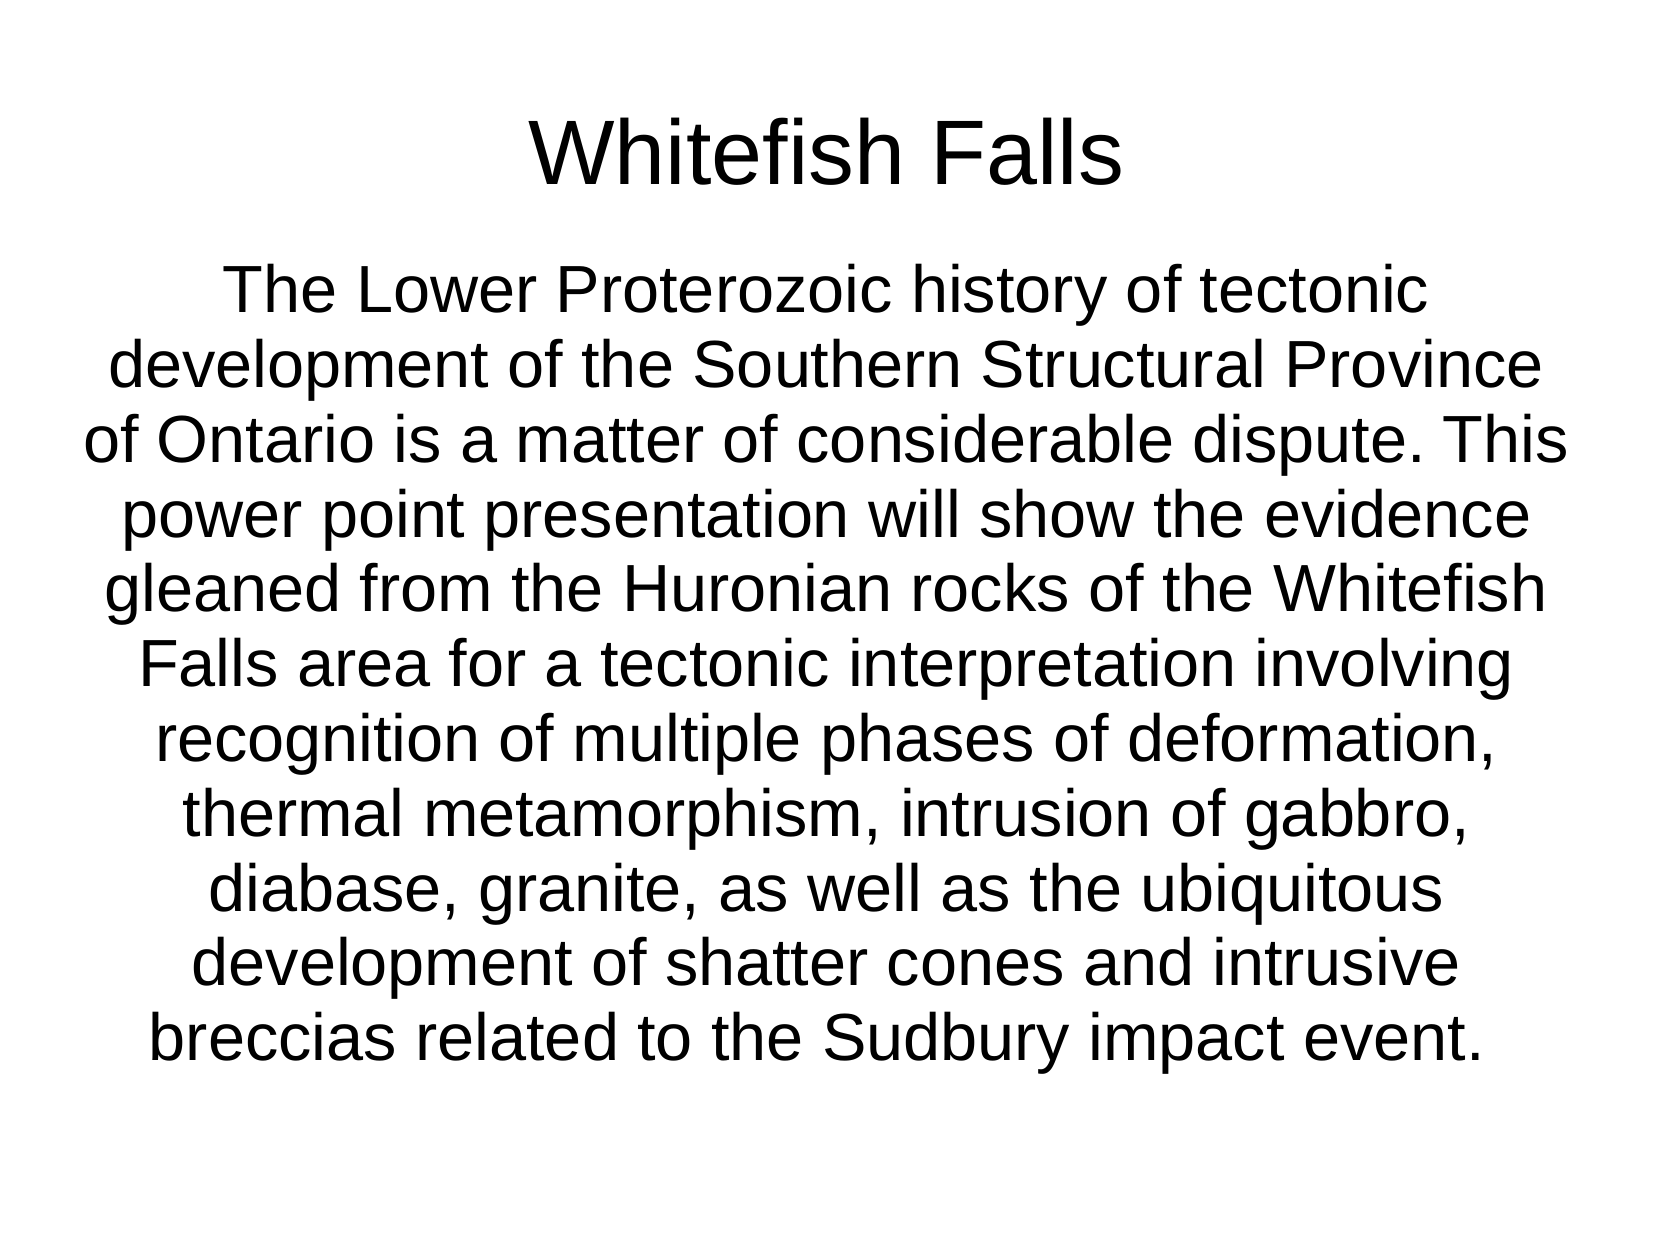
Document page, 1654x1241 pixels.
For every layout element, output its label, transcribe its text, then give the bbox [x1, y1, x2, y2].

title Whitefish Falls [82, 49, 1571, 252]
subtitle The Lower Proterozoic history of tectonic development of the Southern Structural Province of Ontario is a matter of considerable dispute. This power point presentation will show the evidence gleaned from the Huronian rocks of the Whitefish Falls area for a tectonic interpretation involving recognition of multiple phases of deformation, thermal metamorphism, intrusion of gabbro, diabase, granite, as well as the ubiquitous development of shatter cones and intrusive breccias related to the Sudbury impact event. [82, 252, 1571, 1075]
